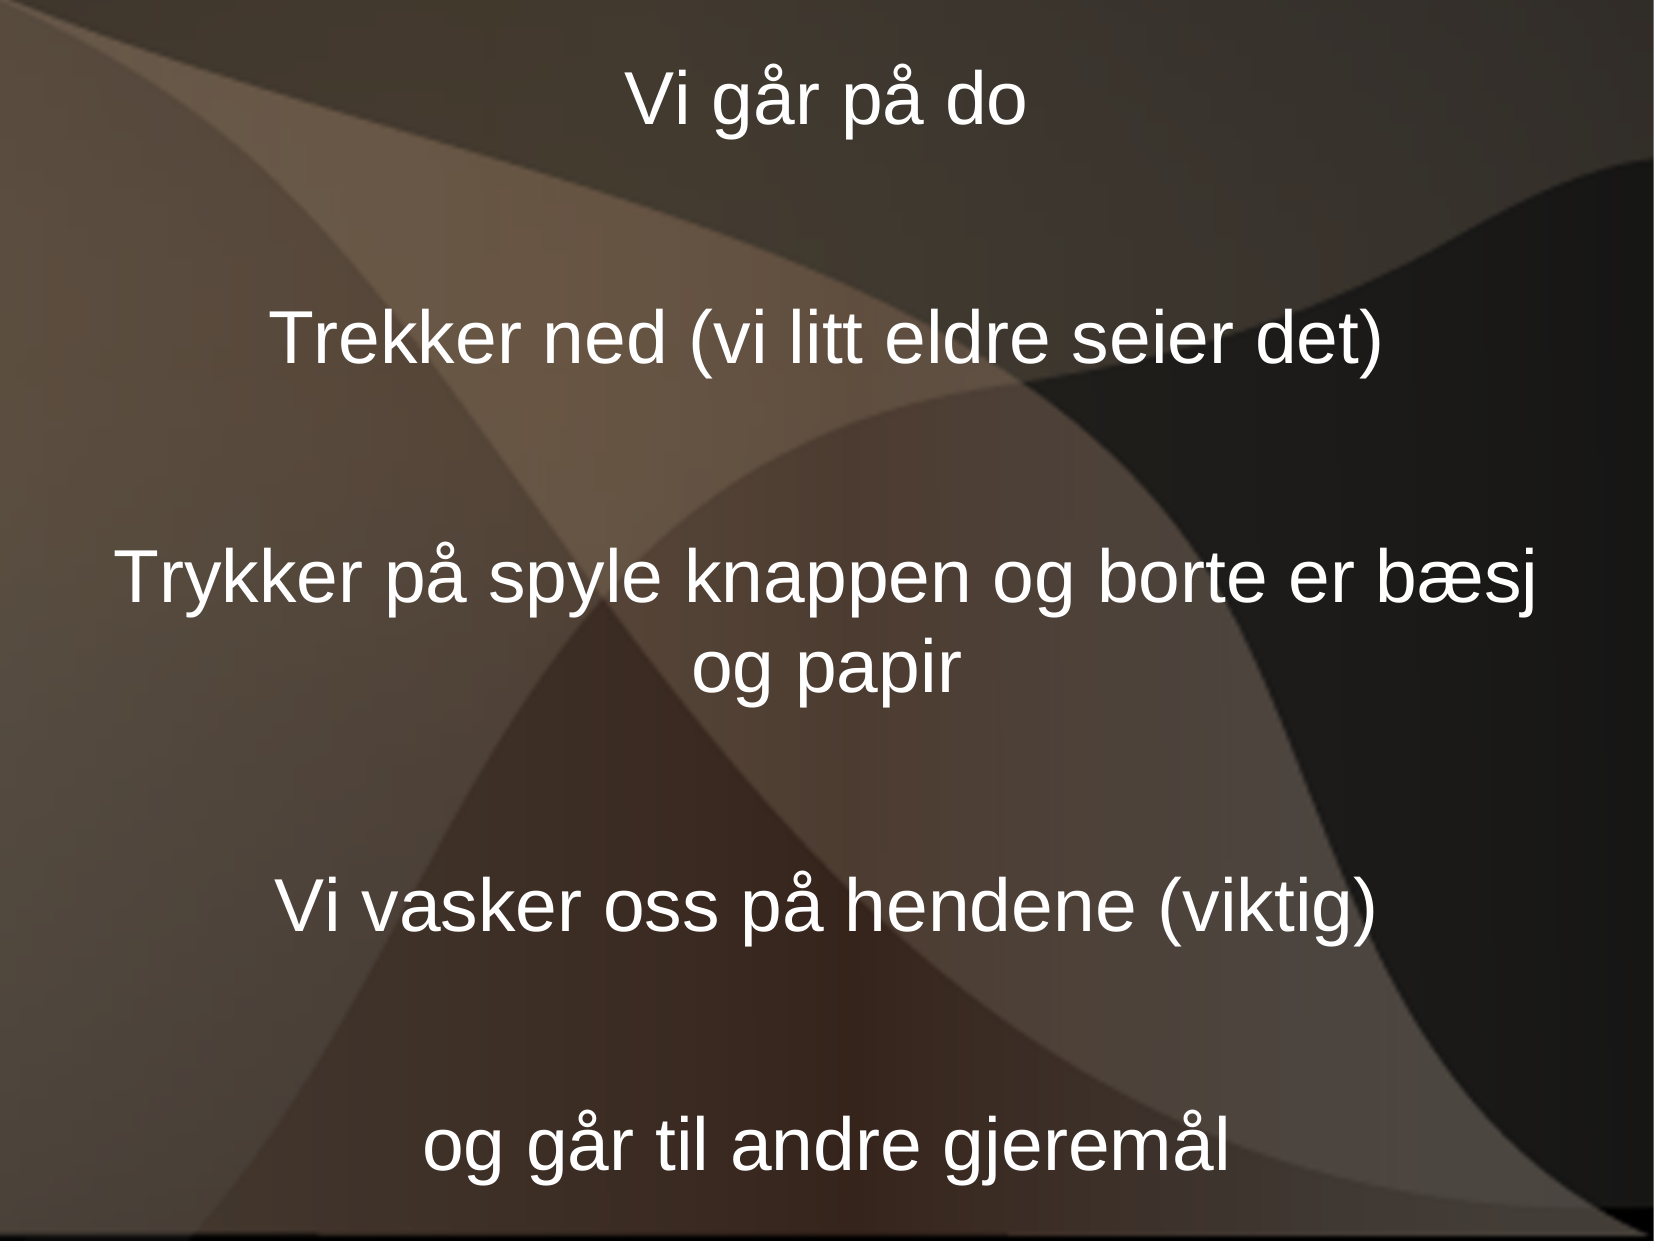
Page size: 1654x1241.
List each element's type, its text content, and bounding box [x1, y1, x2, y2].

subtitle Vi går på do Trekker ned (vi litt eldre seier det) Trykker på spyle knappen og borte er bæsj og papir Vi vasker oss på hendene (viktig) og går til andre gjeremål [82, 49, 1571, 1109]
